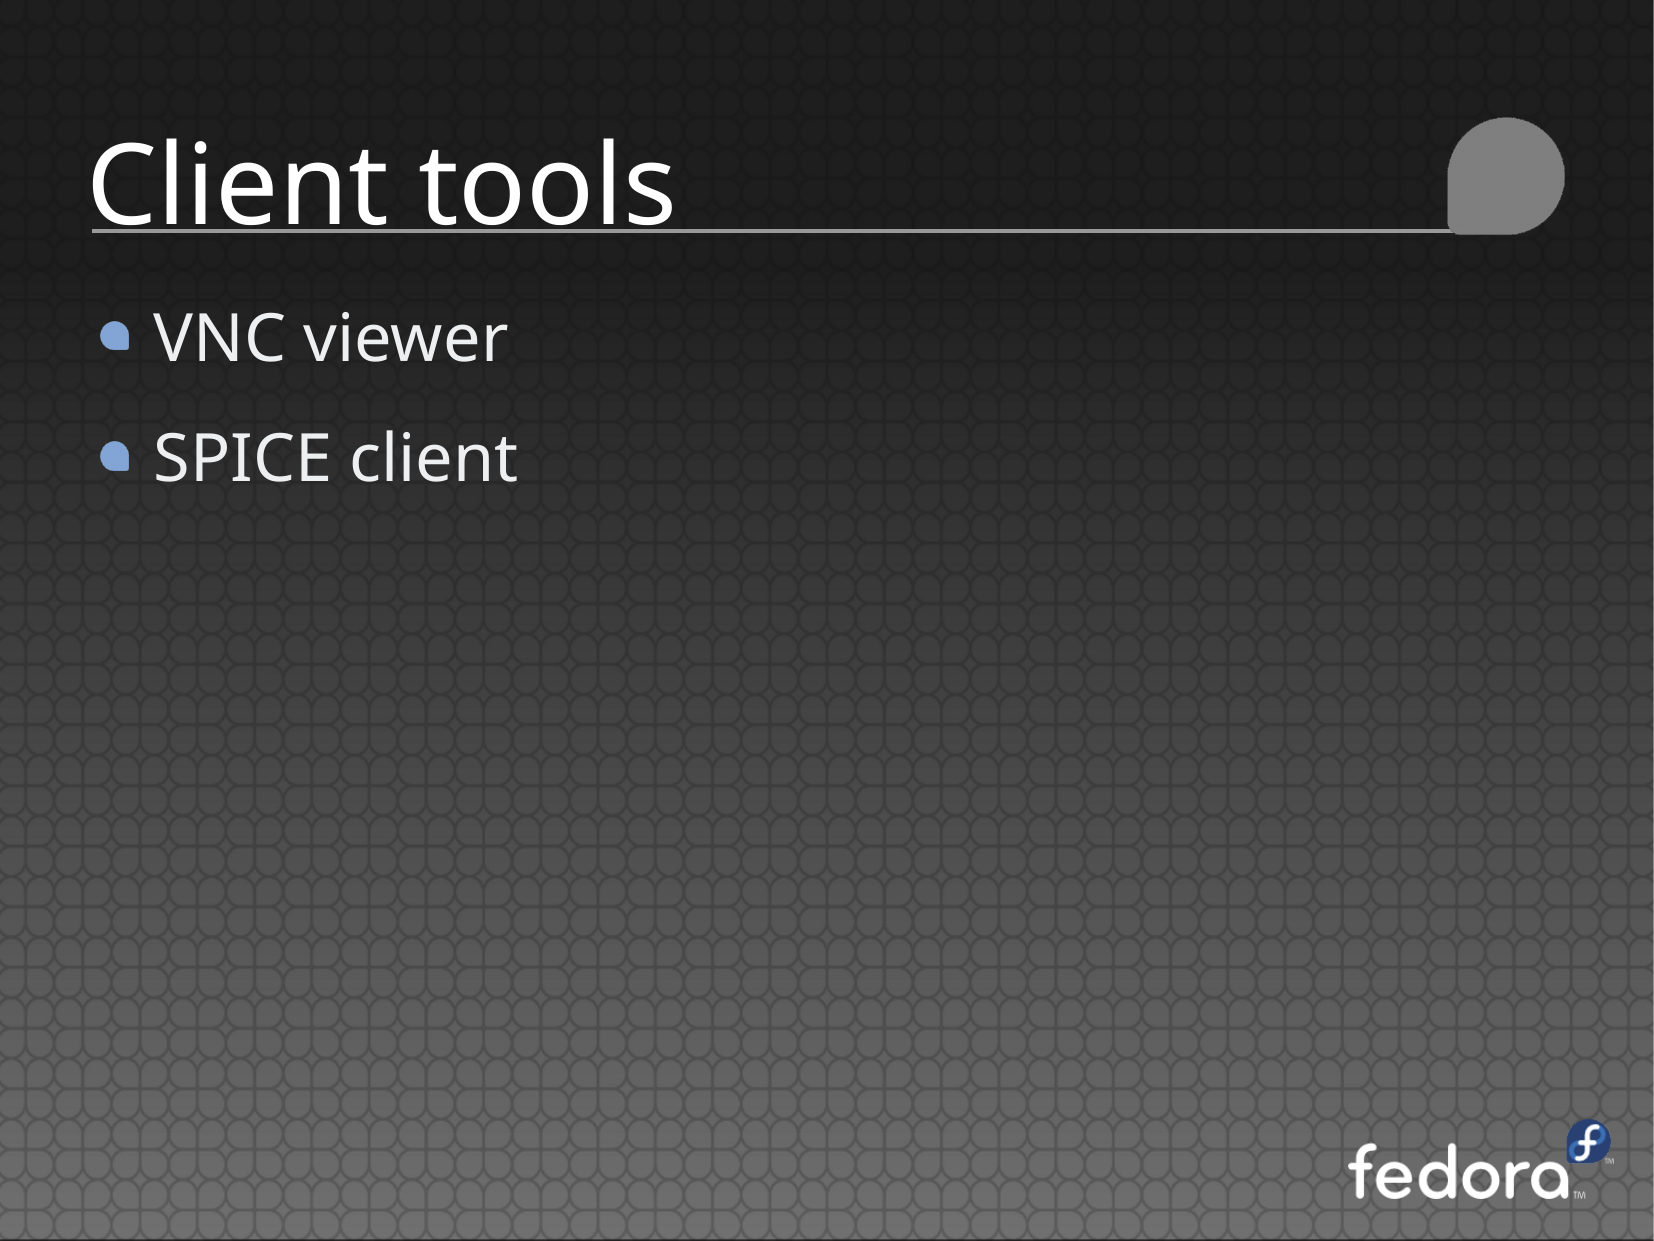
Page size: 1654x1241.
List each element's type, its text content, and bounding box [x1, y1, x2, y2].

title Client tools [86, 112, 1576, 249]
list VNC viewer SPICE client [82, 290, 1571, 1109]
picture [0, 0, 1654, 1241]
